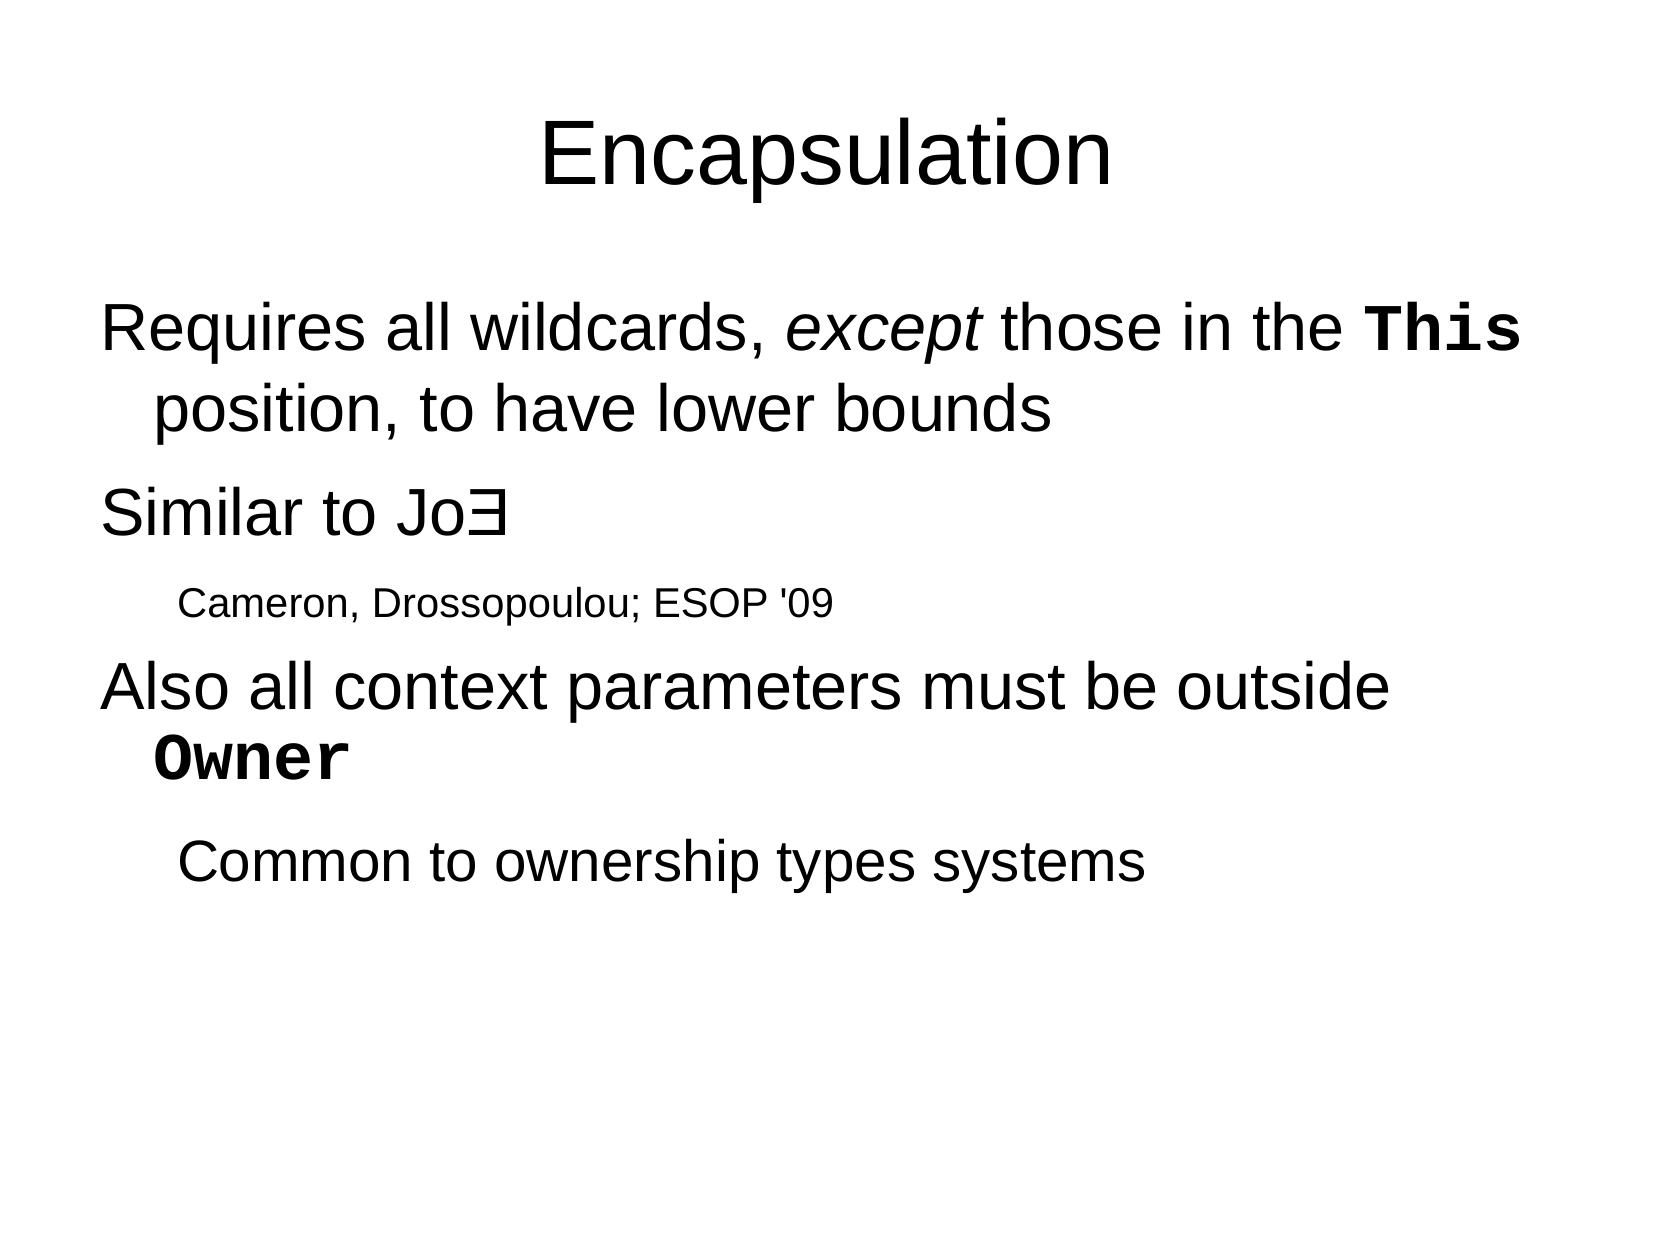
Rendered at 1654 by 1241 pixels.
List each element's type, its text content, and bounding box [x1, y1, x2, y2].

title Encapsulation [82, 56, 1571, 250]
list Requires all wildcards, except those in the This position, to have lower bounds Similar to JoƎ Cameron, Drossopoulou; ESOP '09 Also all context parameters must be outside Owner Common to ownership types systems [82, 290, 1571, 1094]
